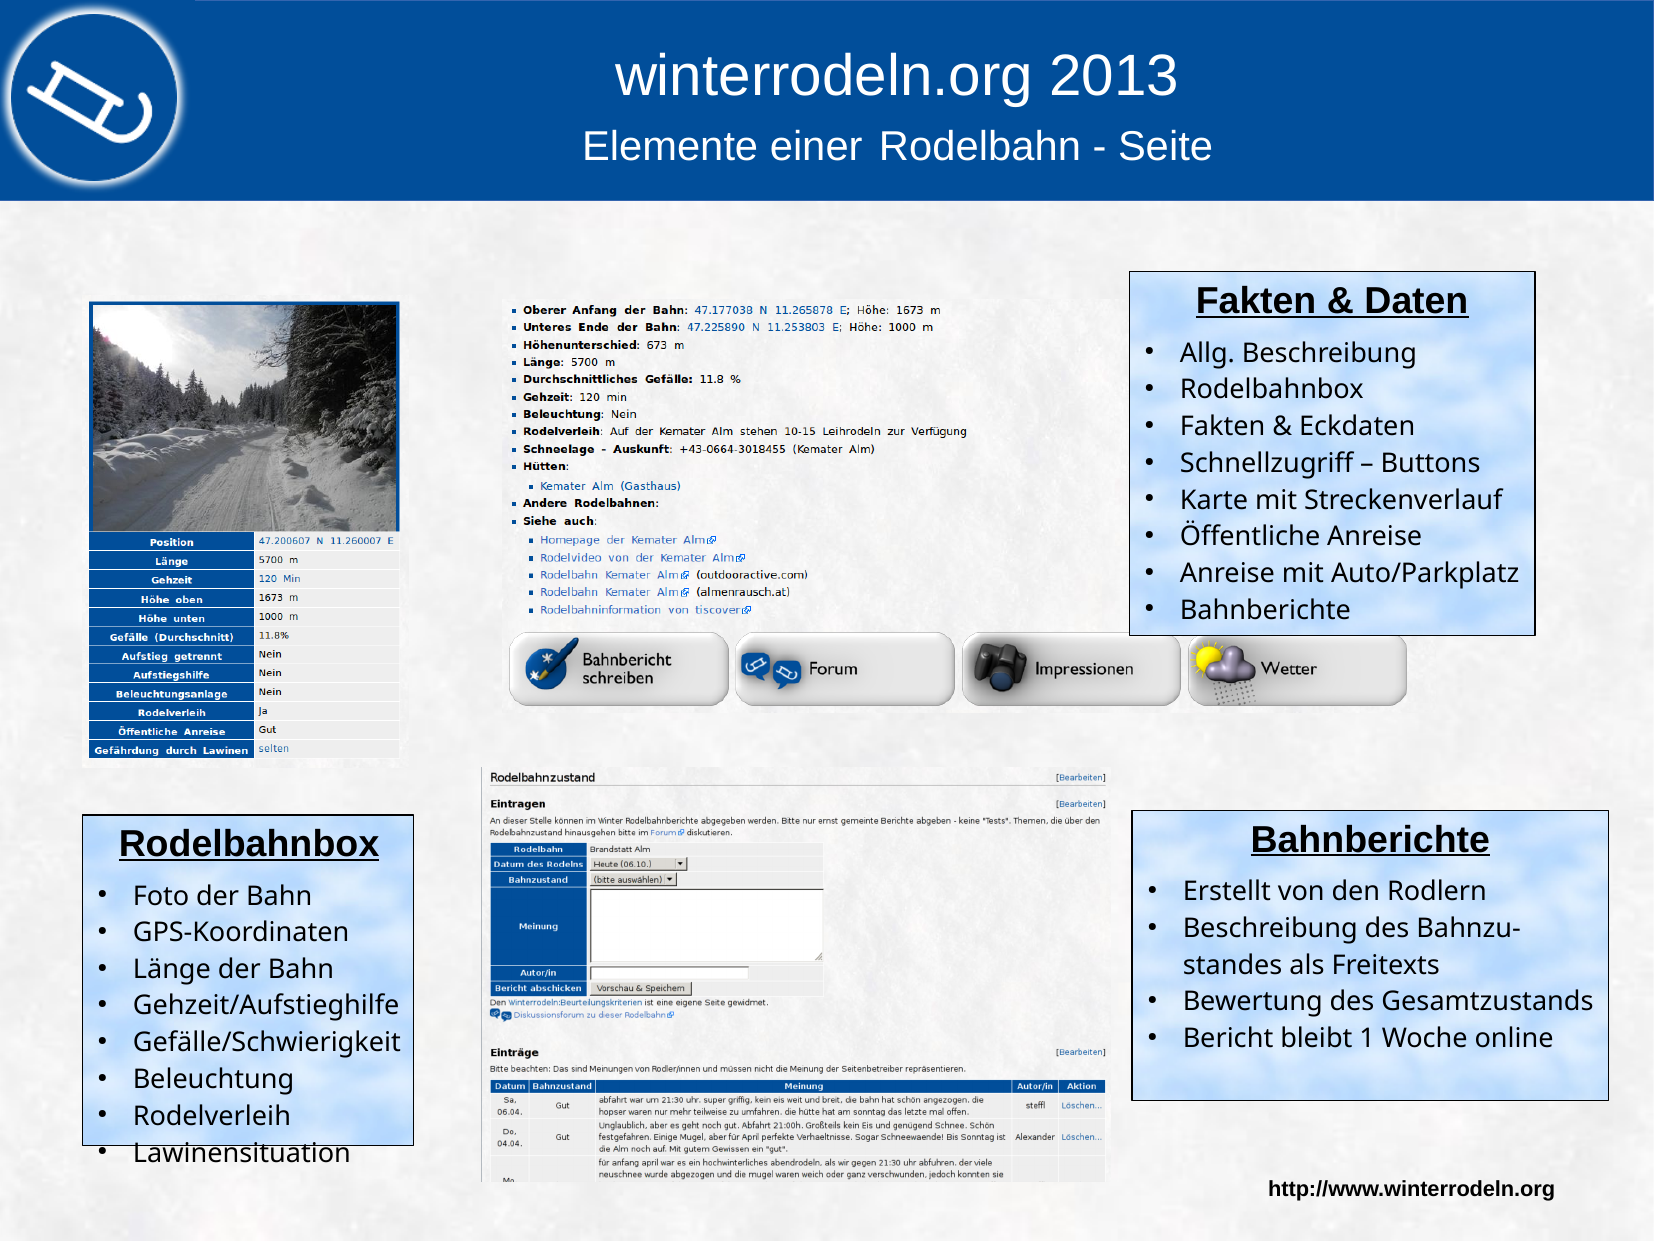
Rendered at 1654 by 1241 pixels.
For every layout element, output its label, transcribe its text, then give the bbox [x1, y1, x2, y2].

picture [0, 0, 195, 200]
picture [0, 201, 1654, 1241]
text_box Fakten & Daten Allg. Beschreibung Rodelbahnbox Fakten & Eckdaten Schnellzugriff – Buttons Karte mit Streckenverlauf Öffentliche Anreise Anreise mit Auto/Parkplatz Bahnberichte [1129, 271, 1518, 602]
text_box Rodelbahnbox Foto der Bahn GPS-Koordinaten Länge der Bahn Gehzeit/Aufstieghilfe Gefälle/Schwierigkeit Beleuchtung Rodelverleih Lawinensituation [82, 814, 403, 1146]
title winterrodeln.org 2013 Elemente einer Rodelbahn - Seite [224, 42, 1571, 173]
text_box http://www.winterrodeln.org [1253, 1169, 1571, 1209]
text_box [403, 814, 414, 1146]
text_box Bahnberichte Erstellt von den Rodlern Beschreibung des Bahnzu- standes als Freitexts Bewertung des Gesamtzustands Bericht bleibt 1 Woche online [1132, 810, 1571, 1075]
text_box [0, 0, 1654, 201]
